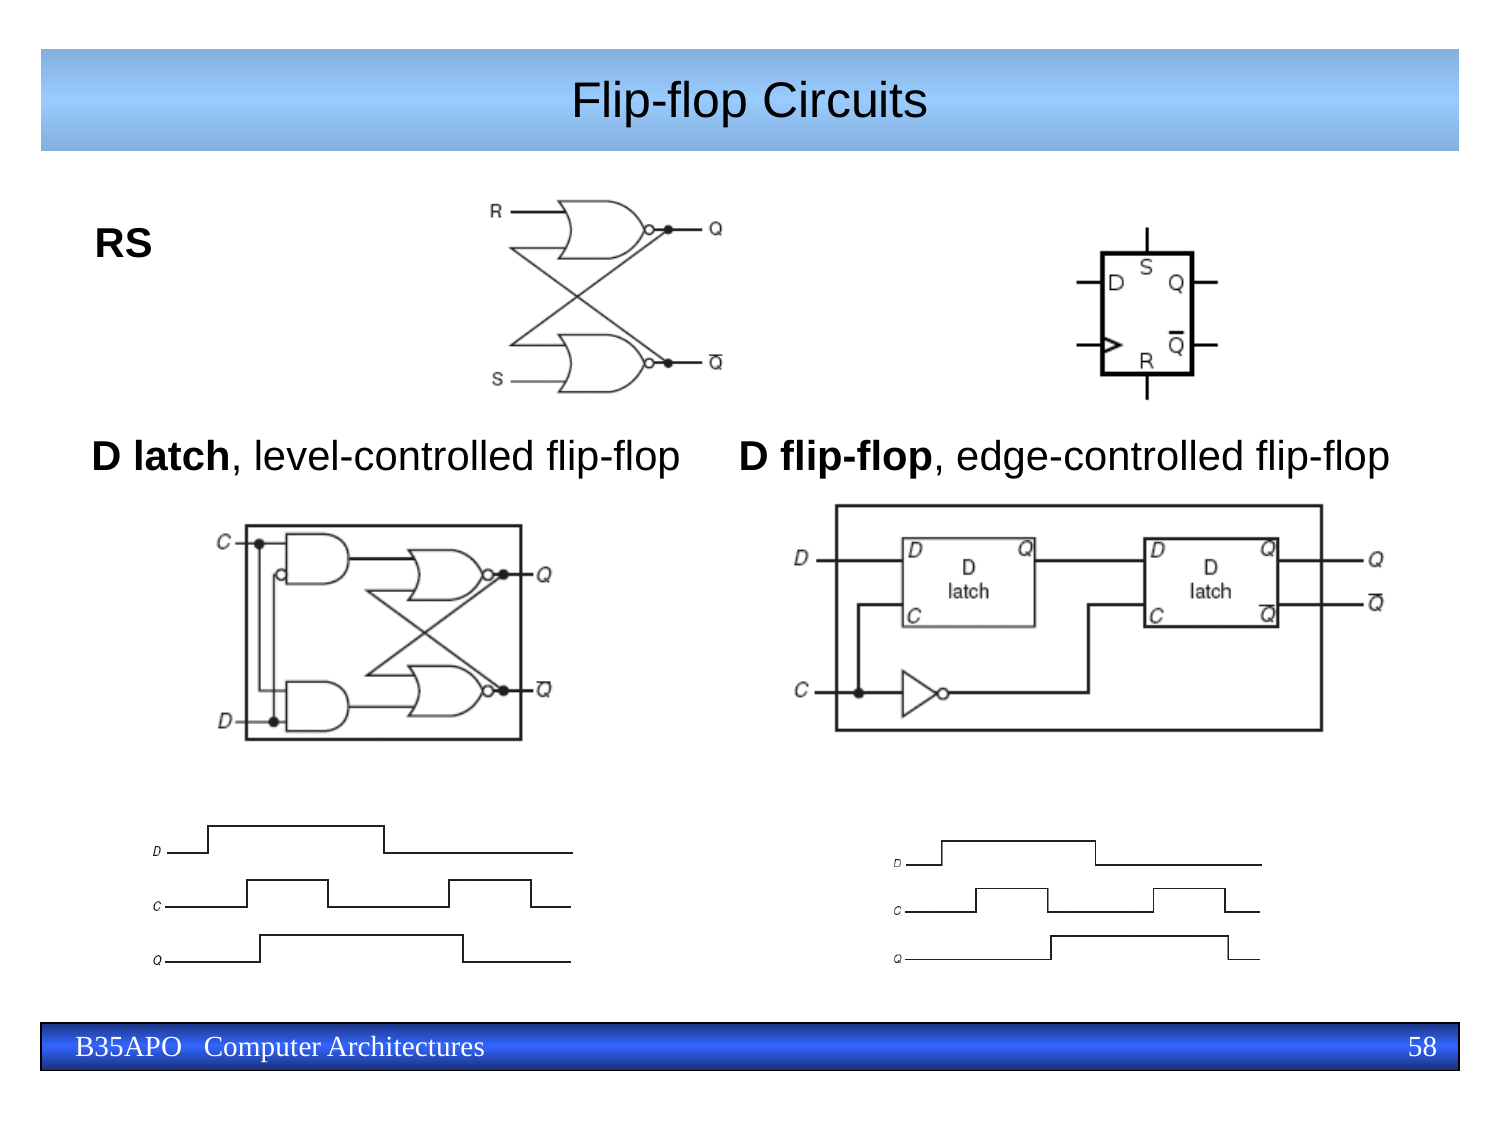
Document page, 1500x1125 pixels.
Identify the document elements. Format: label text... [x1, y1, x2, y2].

picture [206, 515, 565, 746]
picture [1069, 220, 1226, 408]
picture [135, 815, 588, 968]
title Flip-flop Circuits [41, 49, 1459, 151]
text_box D latch, level-controlled flip-flop D flip-flop, edge-controlled flip-flop [76, 420, 1436, 487]
picture [879, 834, 1270, 965]
text_box RS [64, 208, 466, 274]
picture [779, 495, 1400, 740]
picture [466, 196, 739, 398]
